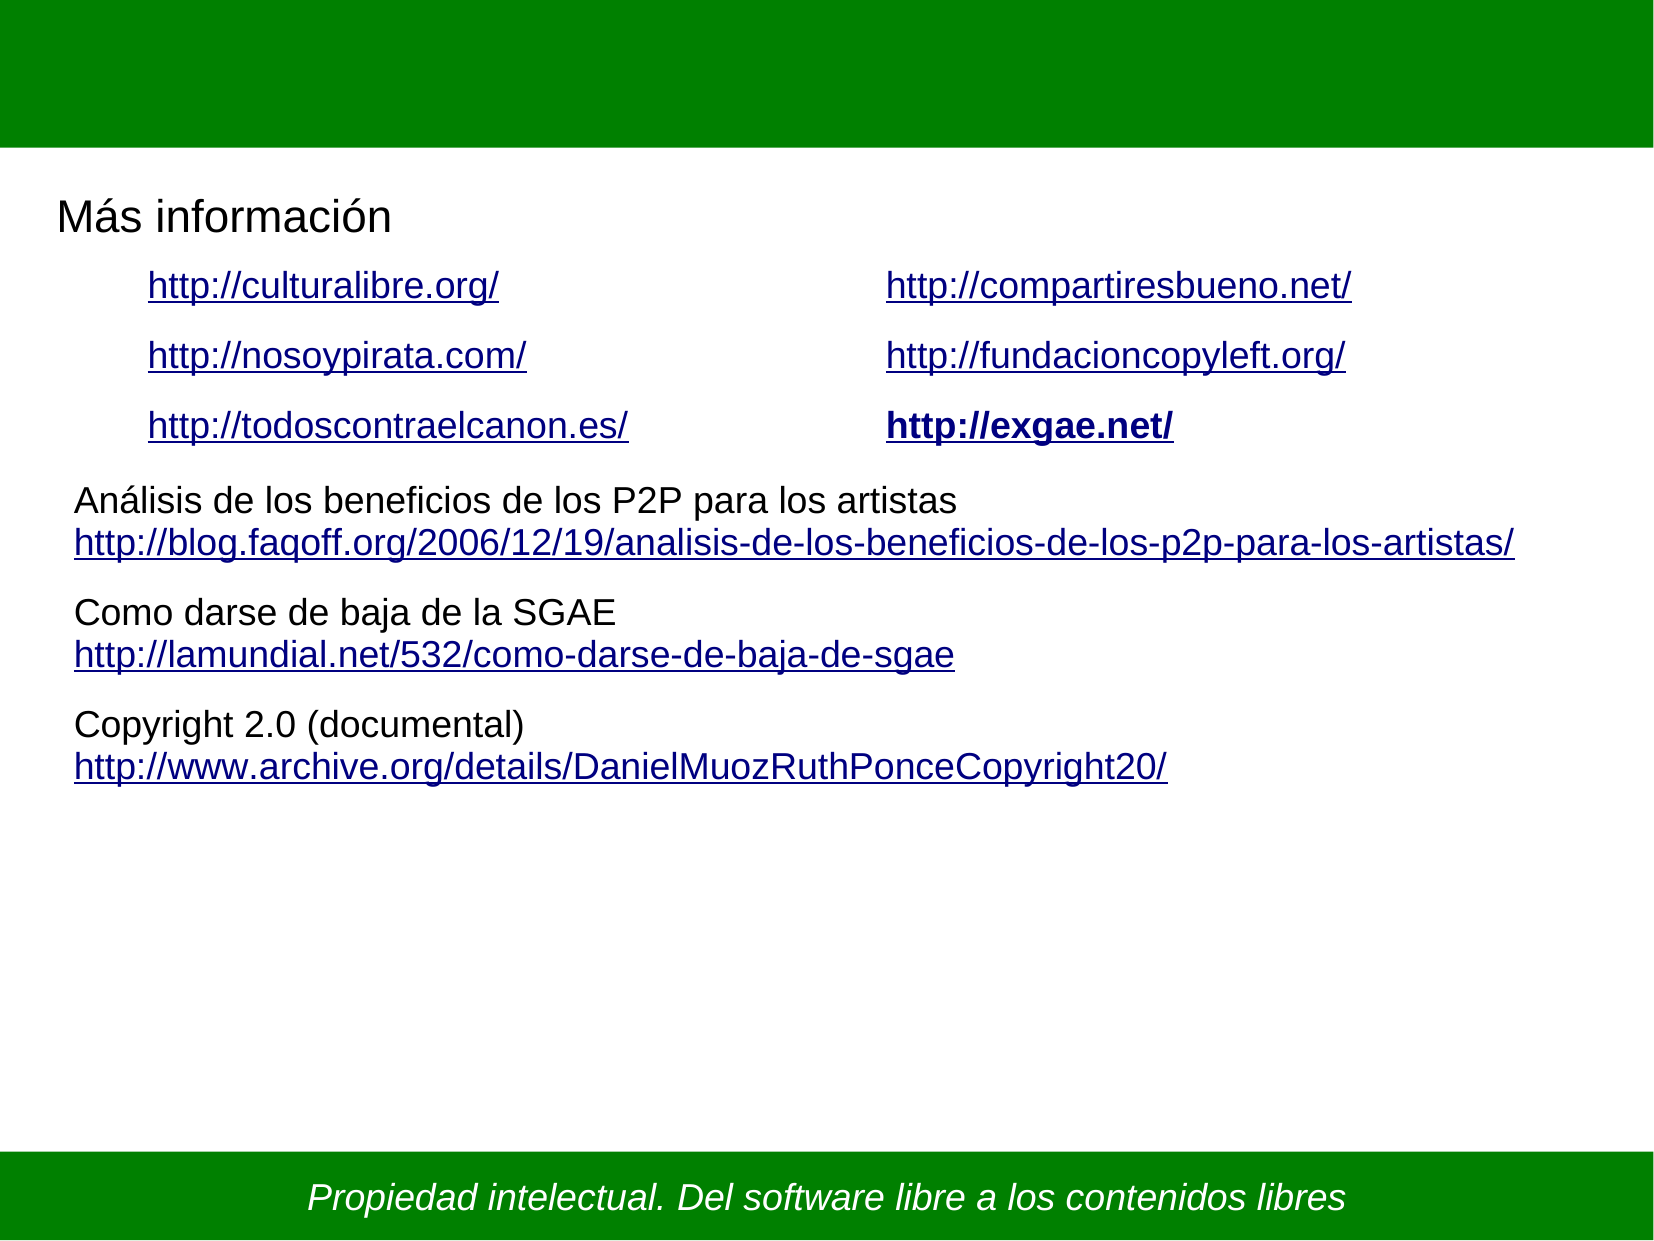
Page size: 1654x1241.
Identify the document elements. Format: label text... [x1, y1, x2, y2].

text_box Más información [41, 183, 408, 266]
text_box http://culturalibre.org/ http://compartiresbueno.net/ http://nosoypirata.com/ http://fundacioncopyleft.org/ http://todoscontraelcanon.es/ http://exgae.net/ Análisis de los beneficios de los P2P para los artistas http://blog.faqoff.org/2006/12/19/analisis-de-los-beneficios-de-los-p2p-para-los-artistas/ Como darse de baja de la SGAE http://lamundial.net/532/como-darse-de-baja-de-sgae Copyright 2.0 (documental) http://www.archive.org/details/DanielMuozRuthPonceCopyright20/ [59, 257, 1595, 968]
text_box [0, 0, 1654, 148]
text_box [0, 1151, 1654, 1169]
text_box Propiedad intelectual. Del software libre a los contenidos libres [0, 1169, 1654, 1240]
